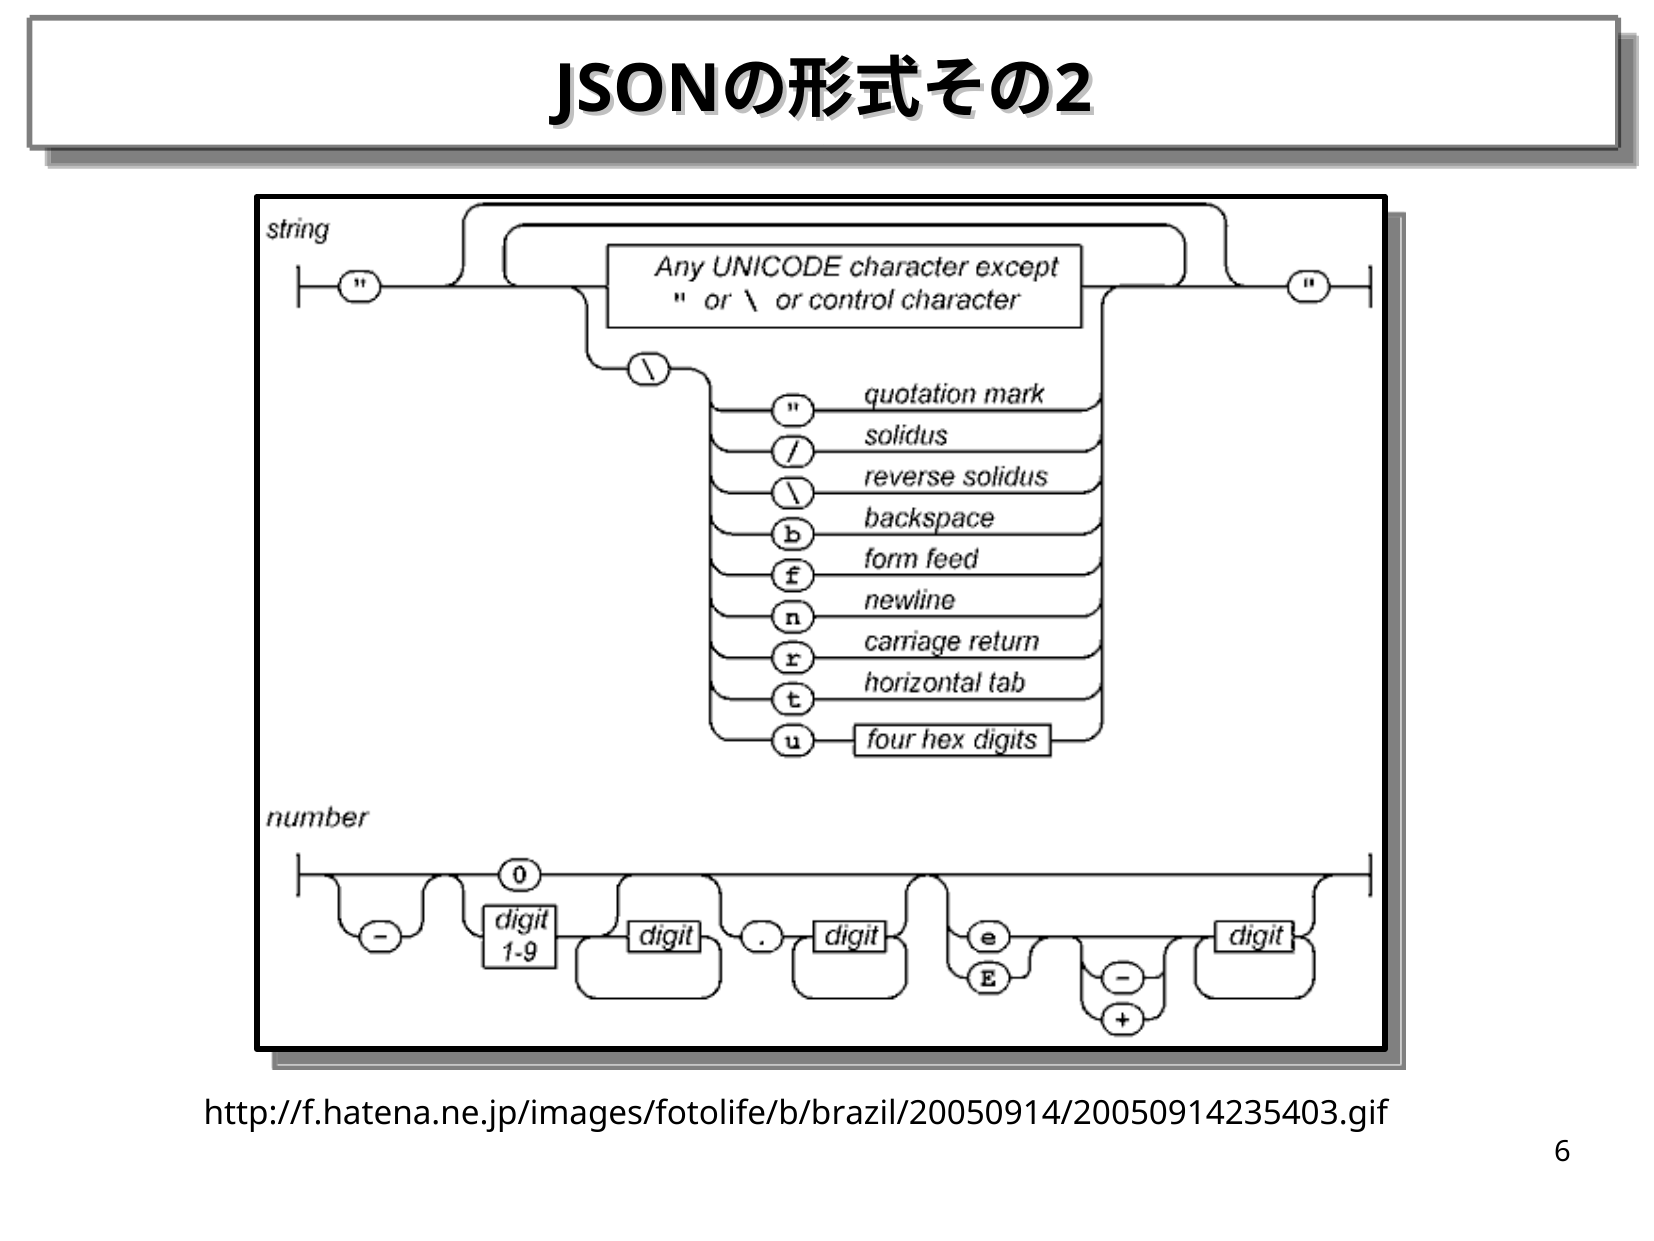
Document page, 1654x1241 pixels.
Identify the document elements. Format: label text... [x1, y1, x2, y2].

text_box JSONの形式その2 [29, 17, 1619, 148]
picture [259, 199, 1382, 1047]
text_box http://f.hatena.ne.jp/images/fotolife/b/brazil/20050914/20050914235403.gif [188, 1081, 1473, 1133]
